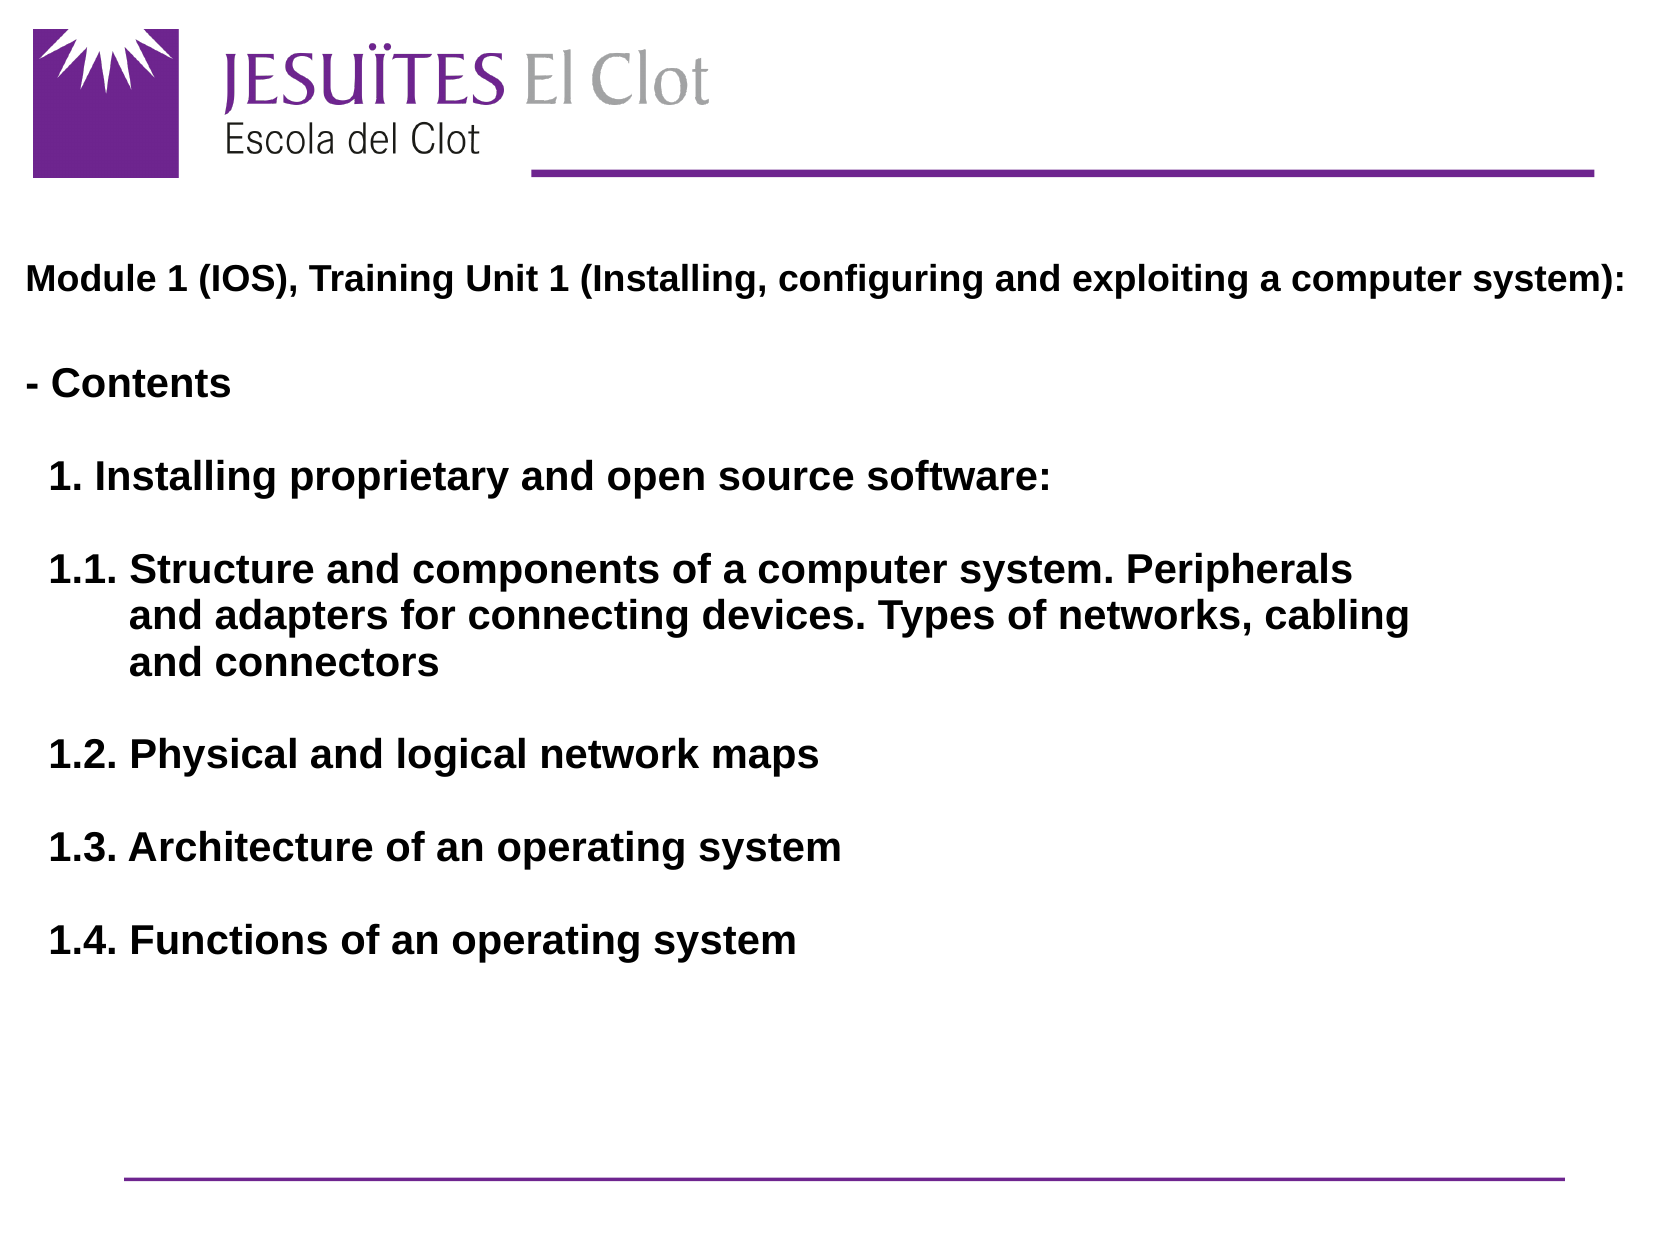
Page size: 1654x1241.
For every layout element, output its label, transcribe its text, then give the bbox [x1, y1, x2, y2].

picture [33, 29, 709, 178]
text_box [124, 1177, 1565, 1182]
text_box [709, 169, 1595, 178]
text_box Module 1 (IOS), Training Unit 1 (Installing, configuring and exploiting a computer system): - Contents 1. Installing proprietary and open source software: 1.1. Structure and components of a computer system. Peripherals and adapters for connecting devices. Types of networks, cabling and connectors 1.2. Physical and logical network maps 1.3. Architecture of an operating system 1.4. Functions of an operating system [10, 249, 1654, 1065]
